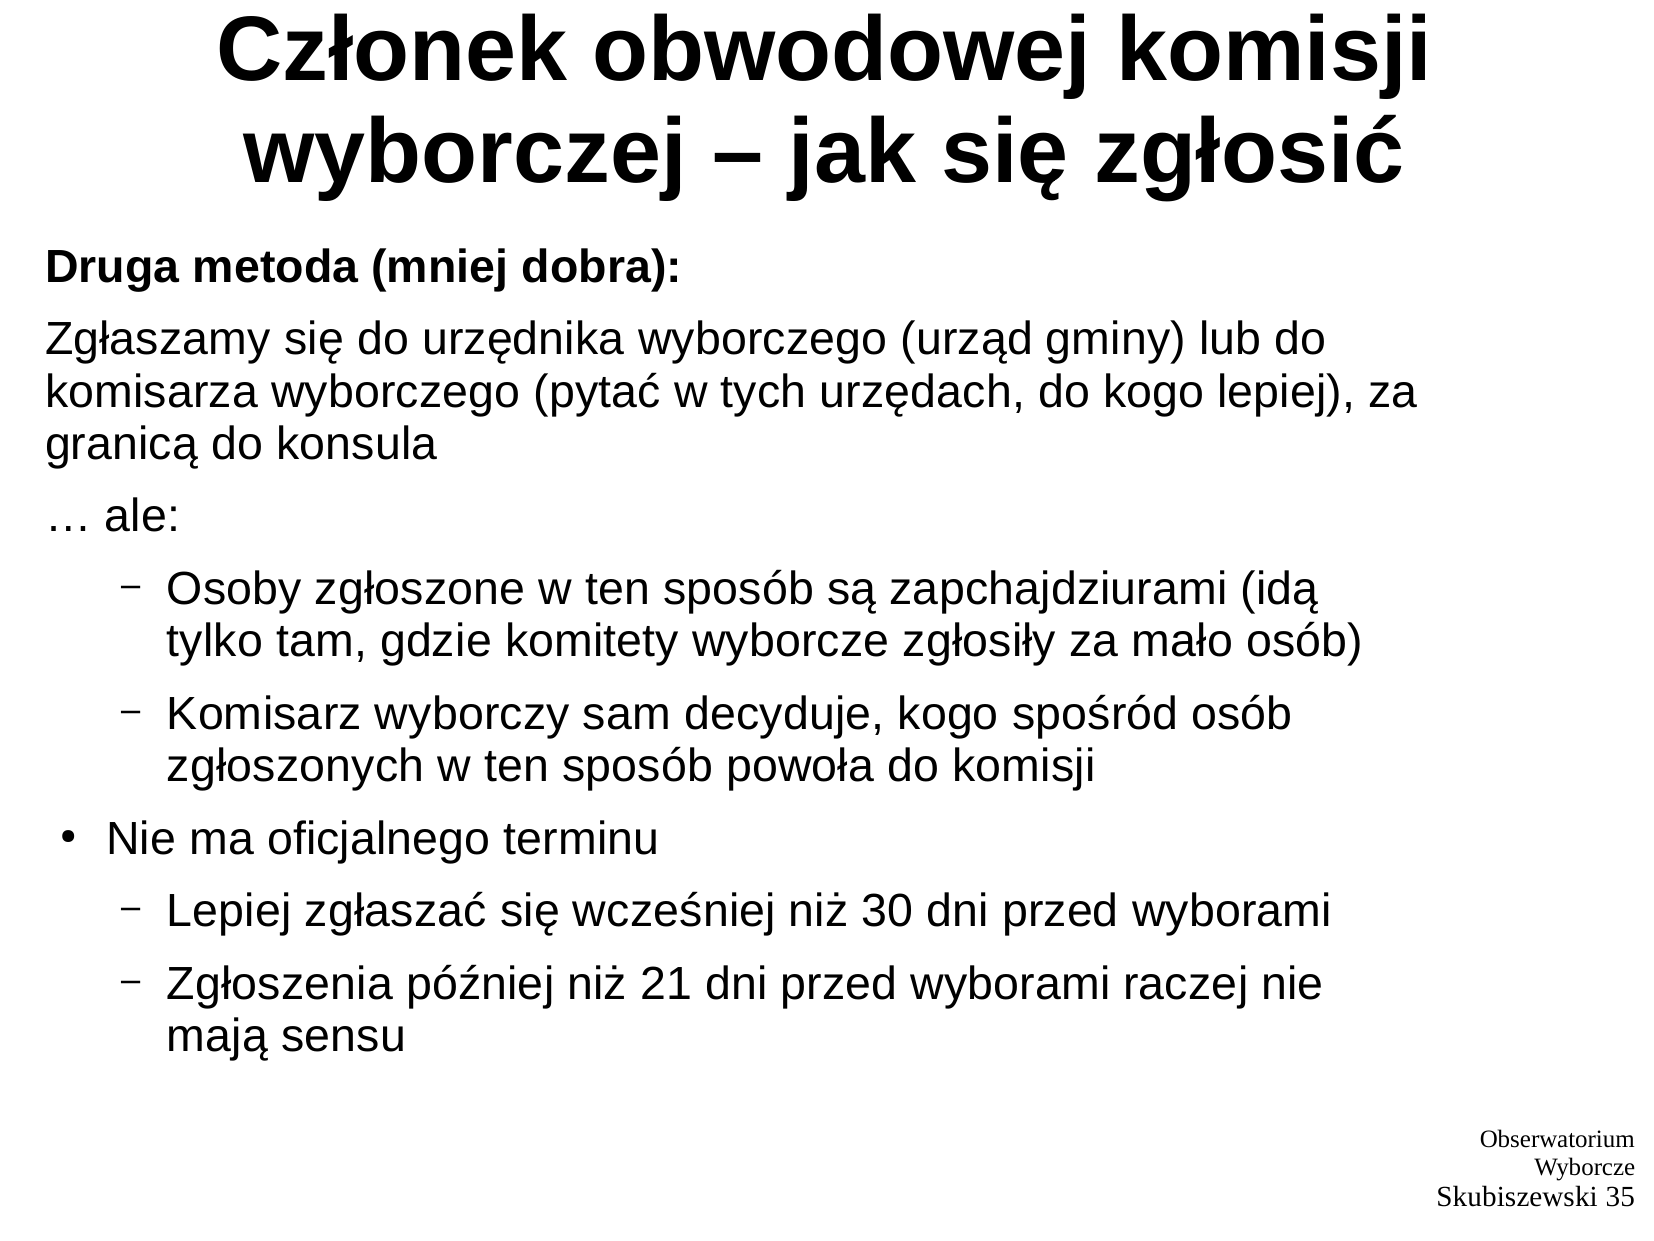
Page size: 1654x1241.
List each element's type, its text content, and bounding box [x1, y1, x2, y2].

title Członek obwodowej komisji wyborczej – jak się zgłosić [80, 0, 1570, 203]
list Druga metoda (mniej dobra): Zgłaszamy się do urzędnika wyborczego (urząd gminy) lub do komisarza wyborczego (pytać w tych urzędach, do kogo lepiej), za granicą do konsula … ale: Osoby zgłoszone w ten sposób są zapchajdziurami (idą tylko tam, gdzie komitety wyborcze zgłosiły za mało osób) Komisarz wyborczy sam decyduje, kogo spośród osób zgłoszonych w ten sposób powoła do komisji Nie ma oficjalnego terminu Lepiej zgłaszać się wcześniej niż 30 dni przed wyborami Zgłoszenia później niż 21 dni przed wyborami raczej nie mają sensu [45, 240, 1426, 1066]
